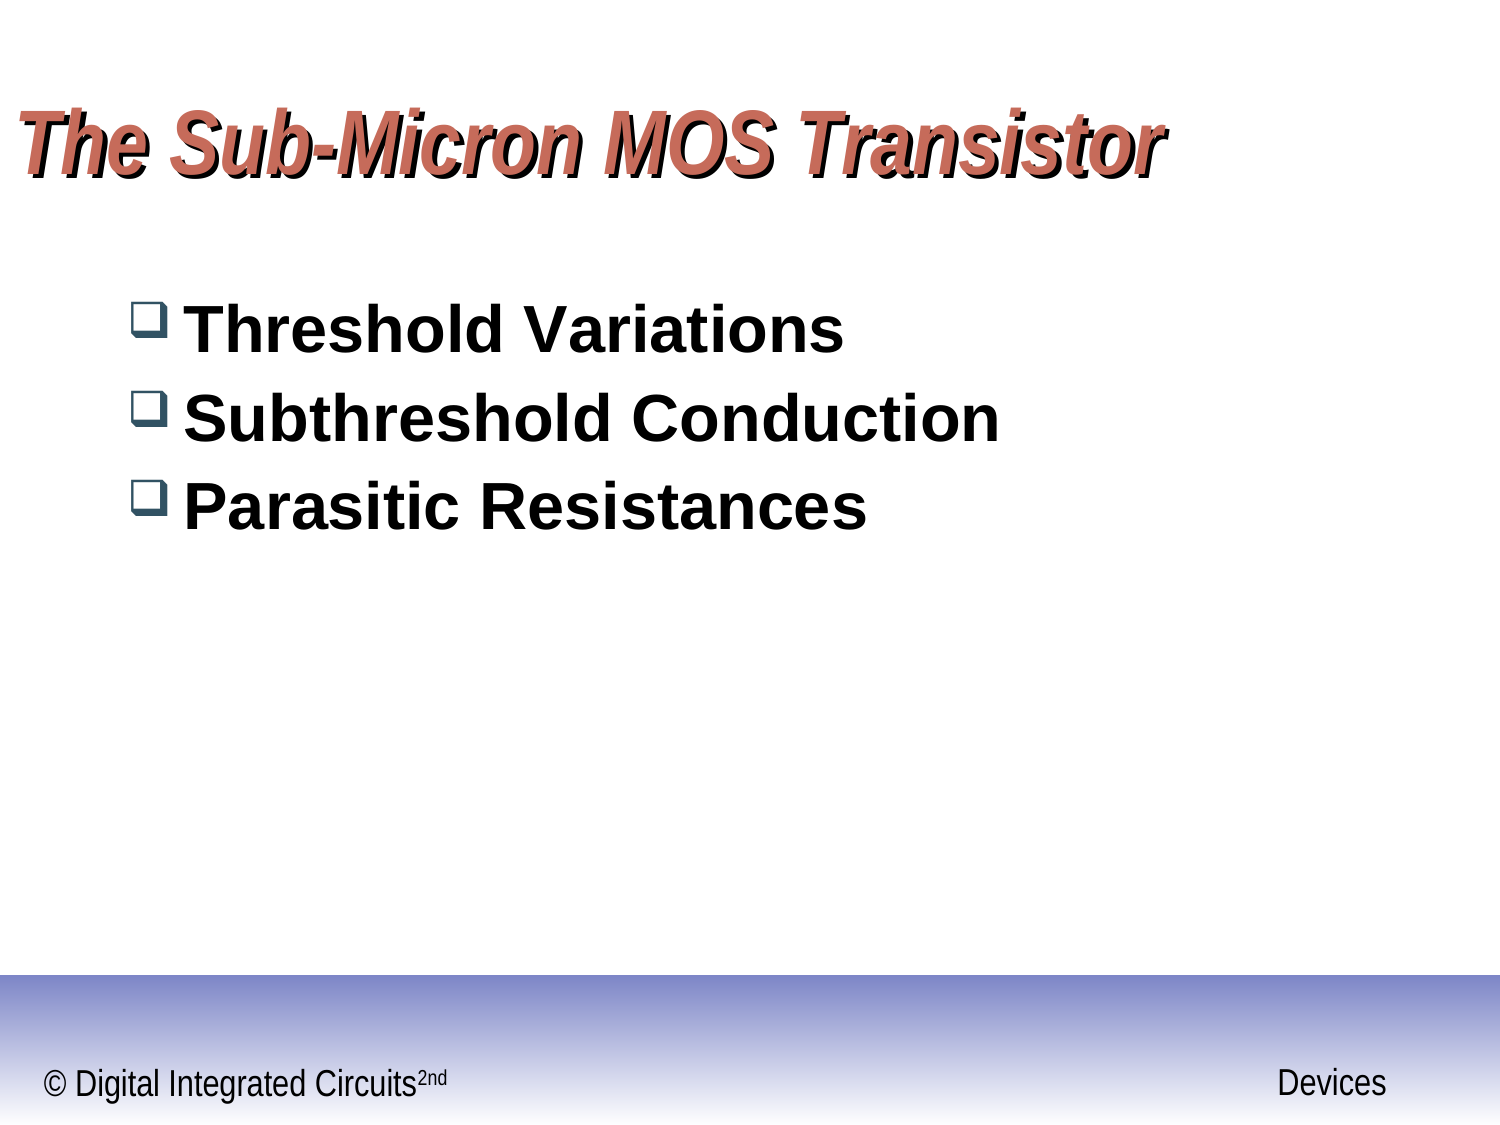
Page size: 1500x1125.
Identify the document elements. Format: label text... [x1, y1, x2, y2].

title The Sub-Micron MOS Transistor [0, 62, 1450, 200]
list Threshold Variations Subthreshold Conduction Parasitic Resistances [112, 287, 1388, 651]
